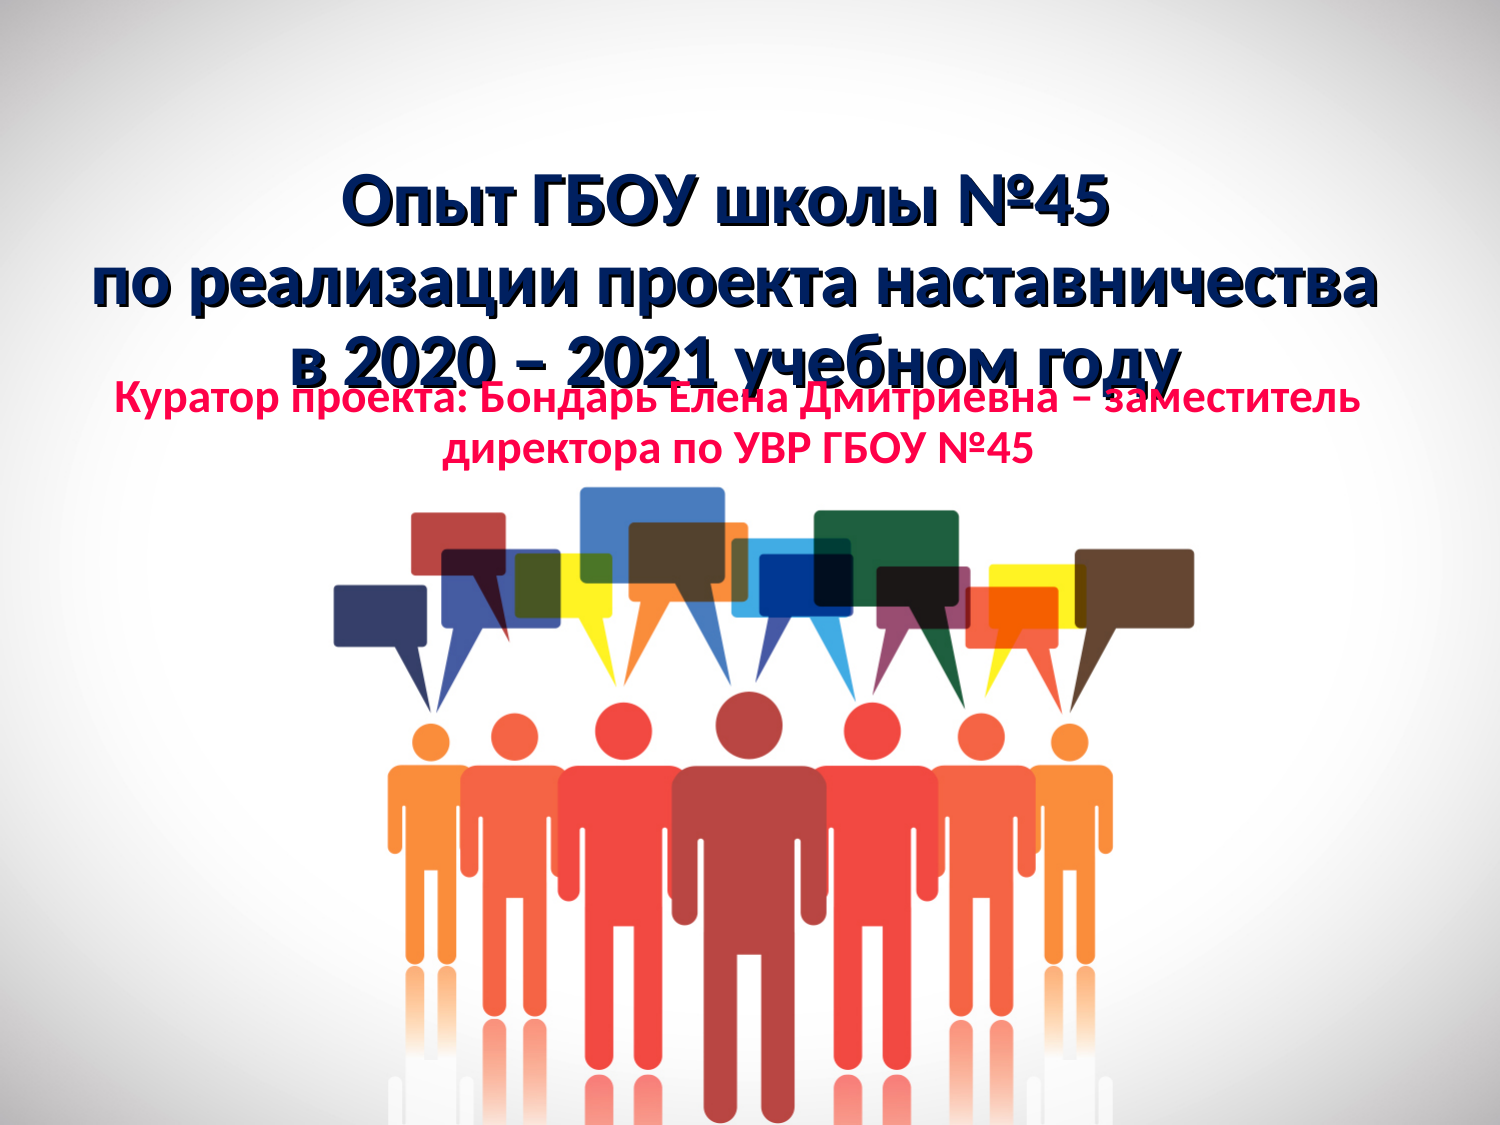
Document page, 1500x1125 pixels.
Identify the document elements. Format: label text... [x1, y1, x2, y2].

title Опыт ГБОУ школы №45 по реализации проекта наставничества в 2020 – 2021 учебном году [52, 151, 1419, 460]
subtitle Куратор проекта: Бондарь Елена Дмитриевна – заместитель директора по УВР ГБОУ №45 [83, 364, 1394, 482]
picture [0, 0, 1500, 1125]
